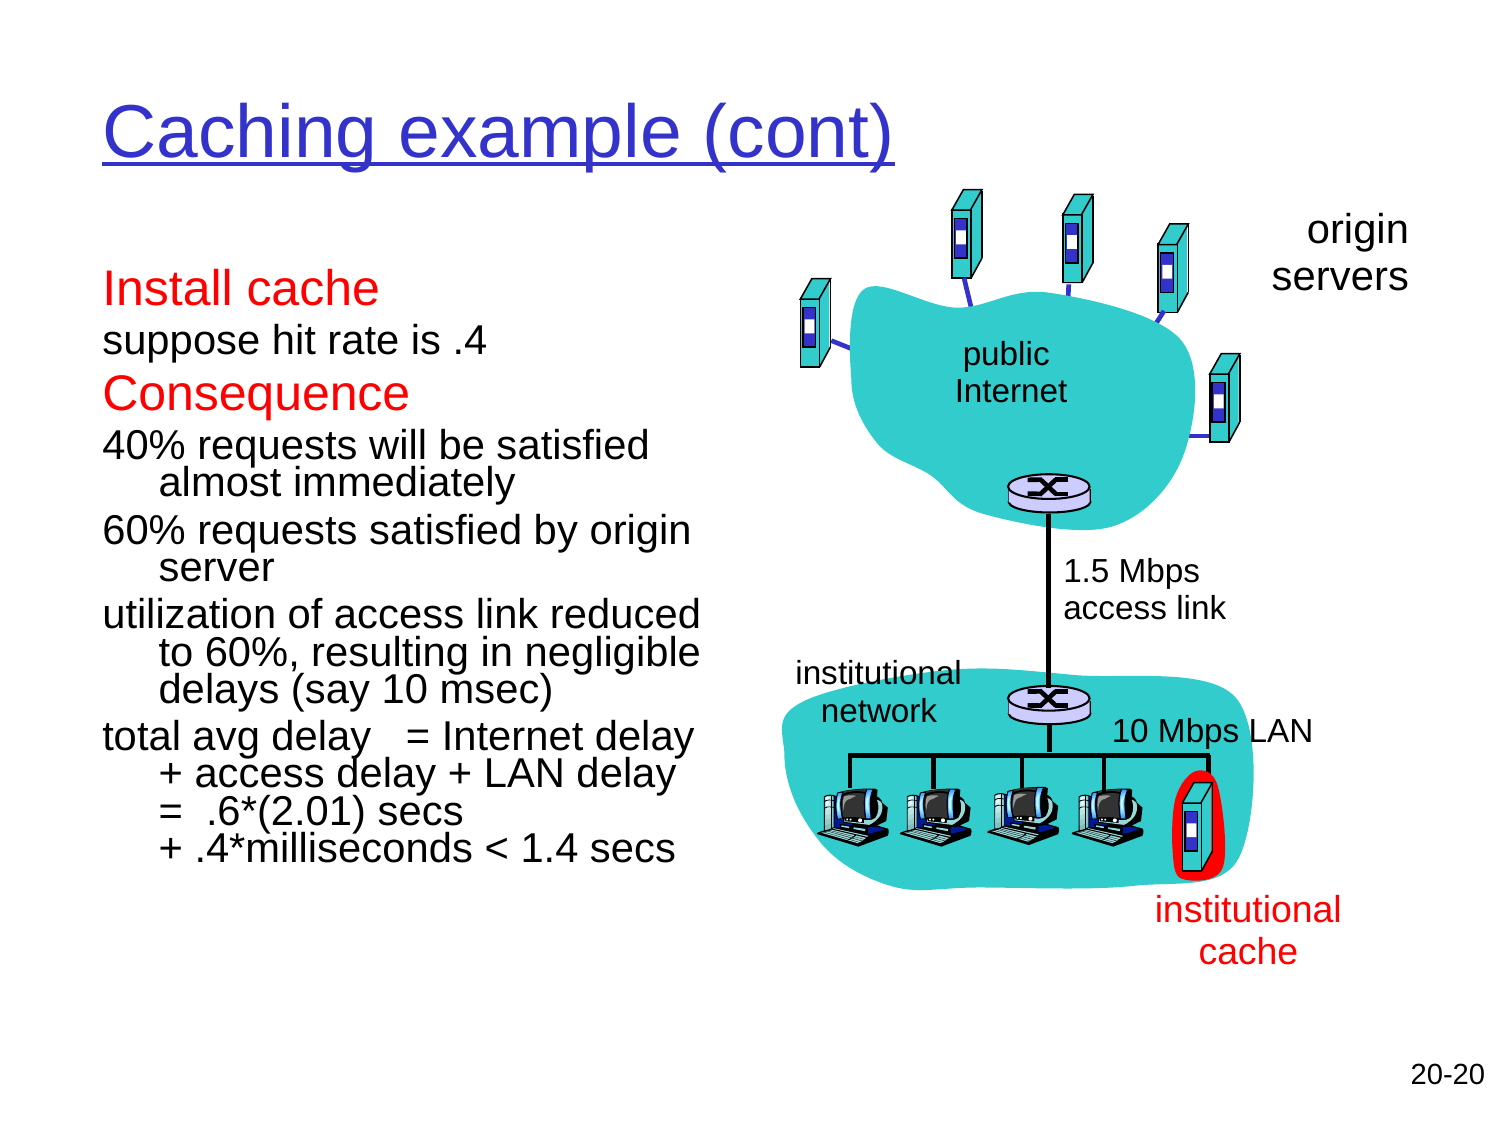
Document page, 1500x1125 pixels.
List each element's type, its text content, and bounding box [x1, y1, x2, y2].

text_box [782, 668, 1241, 837]
text_box origin servers [1256, 198, 1424, 307]
list Install cache suppose hit rate is .4 Consequence 40% requests will be satisfied almost immediately 60% requests satisfied by origin server utilization of access link reduced to 60%, resulting in negligible delays (say 10 msec) total avg delay = Internet delay + access delay + LAN delay = .6*(2.01) secs + .4*milliseconds < 1.4 secs [87, 262, 737, 1026]
text_box 10 Mbps LAN [1097, 704, 1329, 757]
title Caching example (cont) [87, 37, 1363, 225]
text_box public Internet [930, 327, 1083, 418]
picture [816, 788, 890, 847]
chart [987, 786, 1061, 846]
text_box 1.5 Mbps access link [1048, 545, 1242, 635]
picture [899, 788, 973, 847]
picture [1071, 788, 1145, 847]
text_box [1158, 223, 1189, 313]
text_box [824, 757, 1254, 891]
text_box [800, 278, 831, 368]
text_box institutional cache [1140, 880, 1357, 981]
text_box [849, 286, 1196, 531]
text_box [1062, 194, 1094, 284]
text_box institutional network [780, 647, 978, 737]
text_box [1209, 353, 1240, 443]
text_box [951, 189, 983, 279]
